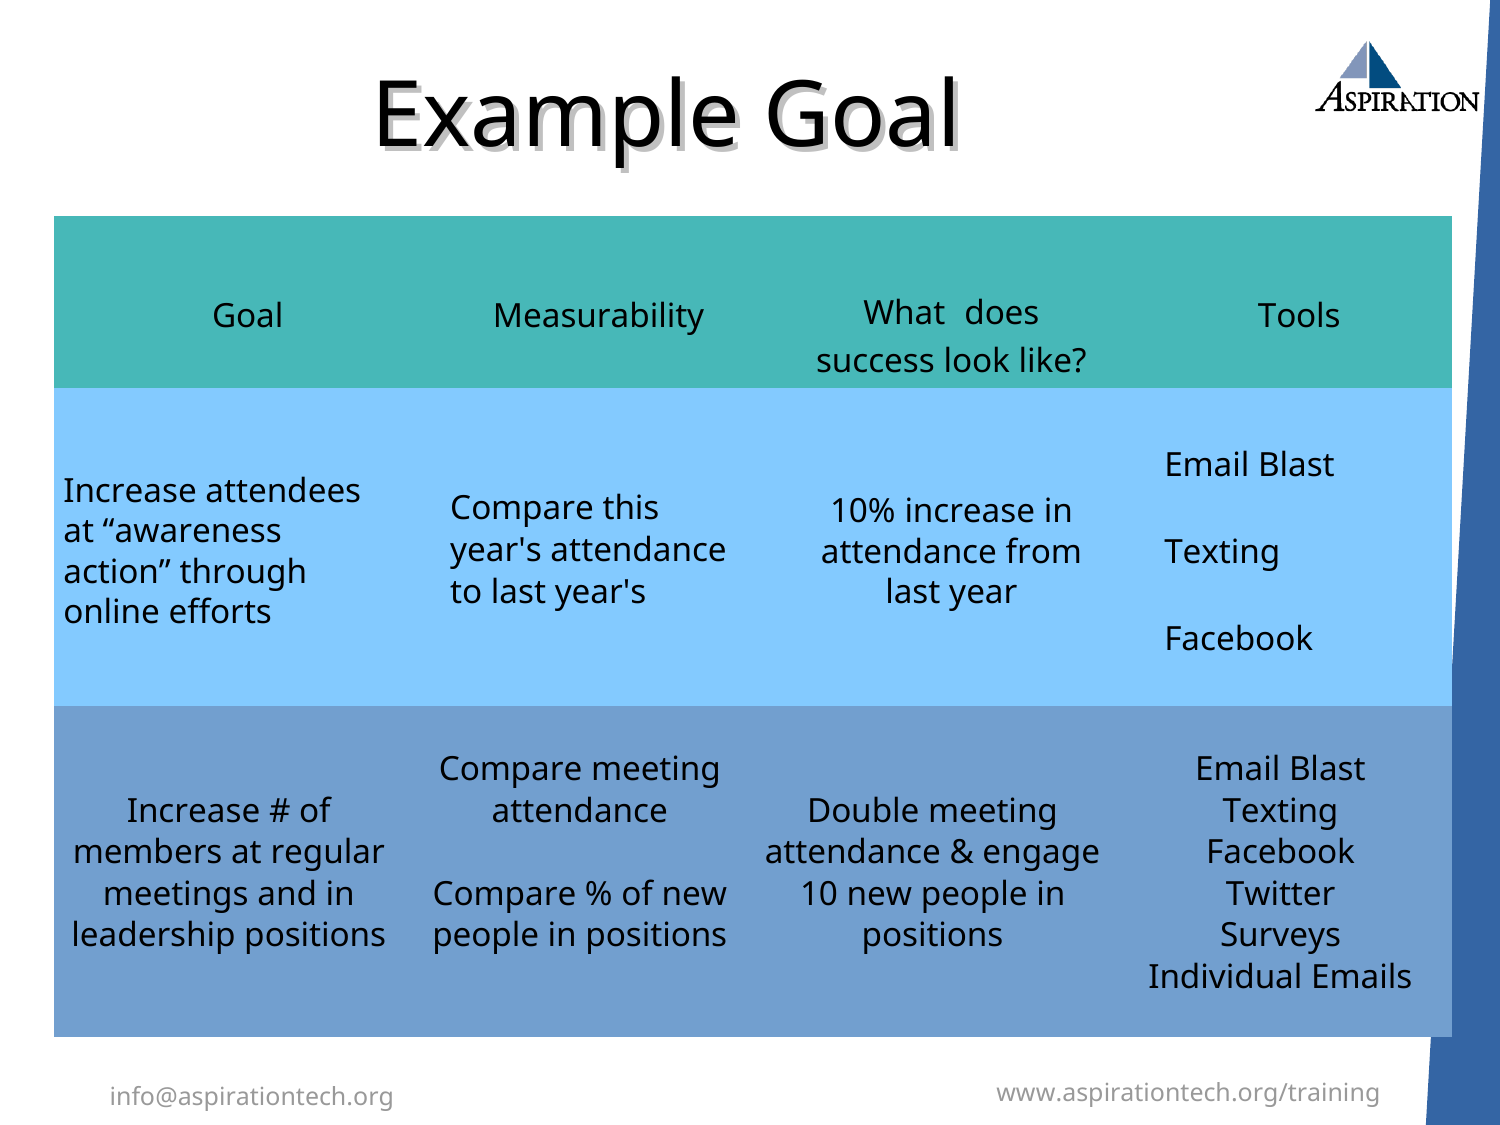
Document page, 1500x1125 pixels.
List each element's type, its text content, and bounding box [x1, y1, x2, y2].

table_header Tools [1109, 216, 1452, 388]
table_cell Compare meeting attendance Compare % of new people in positions [404, 706, 756, 1037]
title Example Goal [49, 19, 1284, 206]
table_cell Email Blast Texting Facebook [1109, 388, 1452, 706]
table_header Goal [54, 216, 404, 388]
table_cell Increase # of members at regular meetings and in leadership positions [54, 706, 404, 1037]
table_cell 10% increase in attendance from last year [756, 388, 1109, 706]
table_cell Double meeting attendance & engage 10 new people in positions [756, 706, 1109, 1037]
table_cell Email Blast Texting Facebook Twitter Surveys Individual Emails [1109, 706, 1452, 1037]
table_cell Increase attendees at “awareness action” through online efforts [54, 388, 404, 706]
picture [1315, 41, 1480, 120]
table_header Measurability [404, 216, 756, 388]
table_cell Compare this year's attendance to last year's [404, 388, 756, 706]
table_header What does success look like? [756, 216, 1109, 388]
